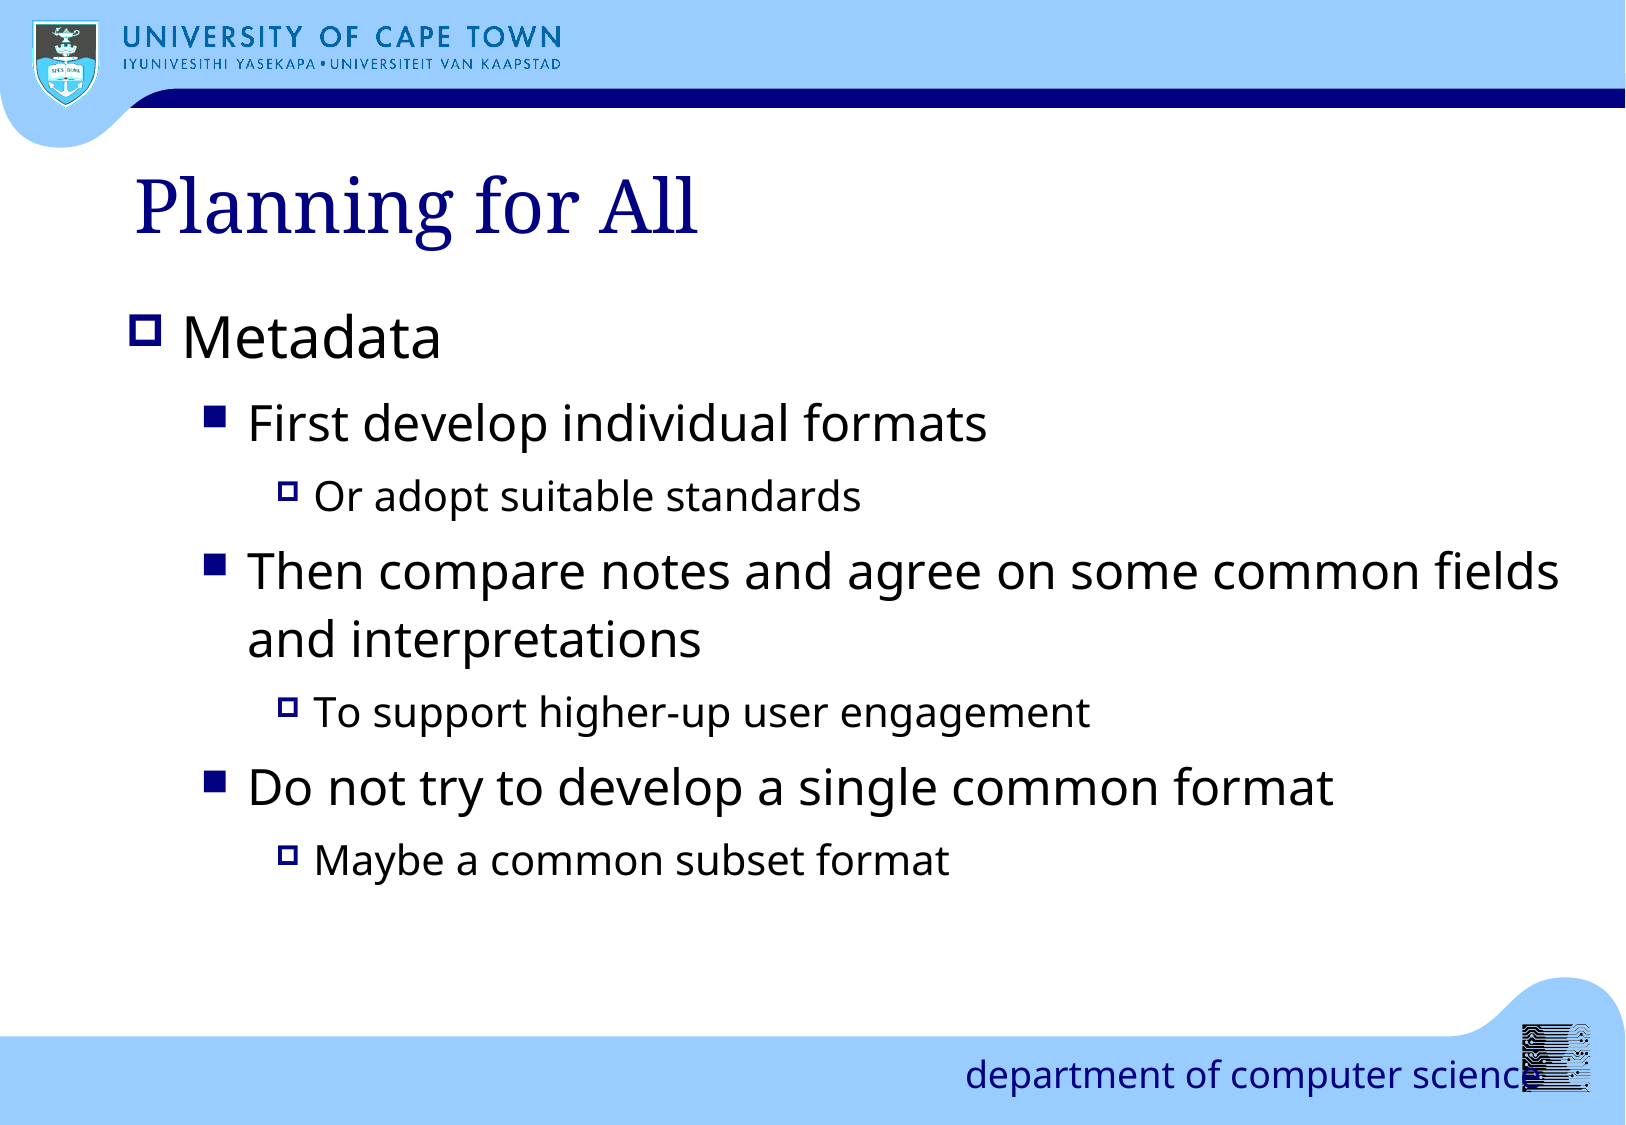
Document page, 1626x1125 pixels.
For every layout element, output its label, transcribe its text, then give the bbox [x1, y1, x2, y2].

list Metadata First develop individual formats Or adopt suitable standards Then compare notes and agree on some common fields and interpretations To support higher-up user engagement Do not try to develop a single common format Maybe a common subset format [125, 296, 1570, 949]
picture [1522, 1024, 1591, 1092]
picture [1526, 1070, 1536, 1076]
picture [120, 23, 563, 71]
title Planning for All [134, 140, 1571, 268]
